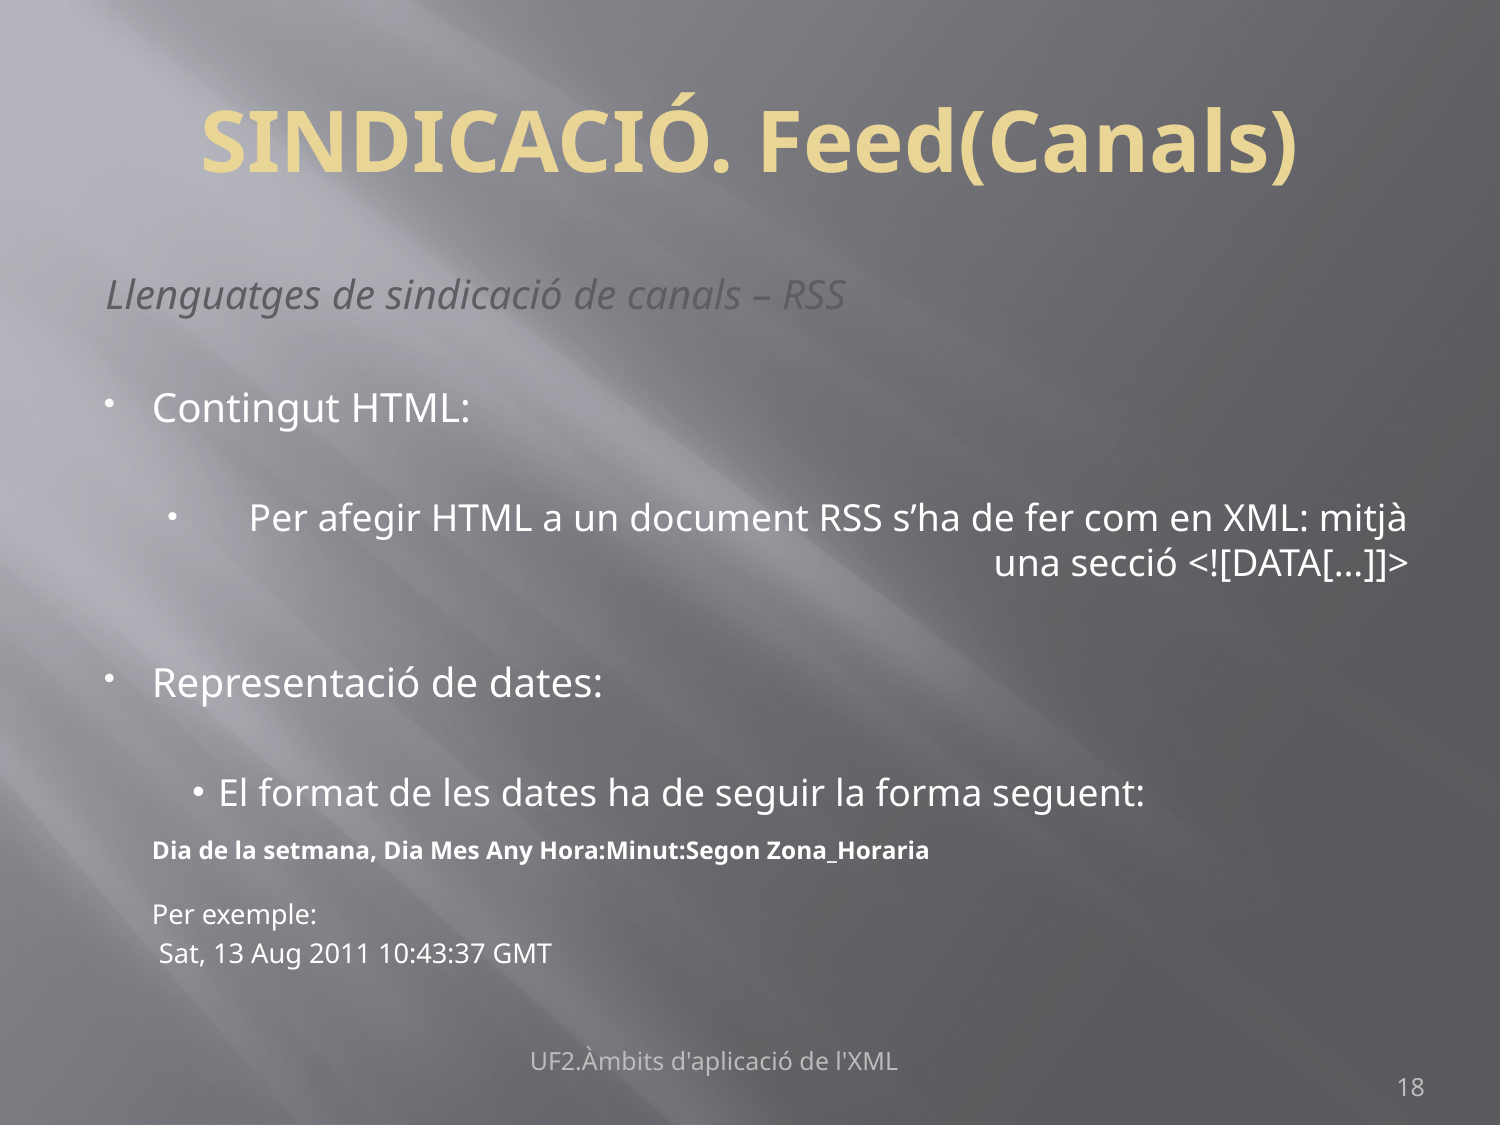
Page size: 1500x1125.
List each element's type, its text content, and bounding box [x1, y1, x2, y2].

list Llenguatges de sindicació de canals – RSS Contingut HTML: Per afegir HTML a un document RSS s’ha de fer com en XML: mitjà una secció <![DATA[…]]> Representació de dates: El format de les dates ha de seguir la forma seguent: Dia de la setmana, Dia Mes Any Hora:Minut:Segon Zona_Horaria Per exemple: Sat, 13 Aug 2011 10:43:37 GMT [75, 262, 1425, 1035]
slide_number <número> [1299, 1052, 1425, 1113]
title SINDICACIÓ. Feed(Canals) [75, 45, 1425, 233]
footer UF2.Àmbits d'aplicació de l'XML [512, 1052, 988, 1113]
picture [0, 0, 1500, 1125]
